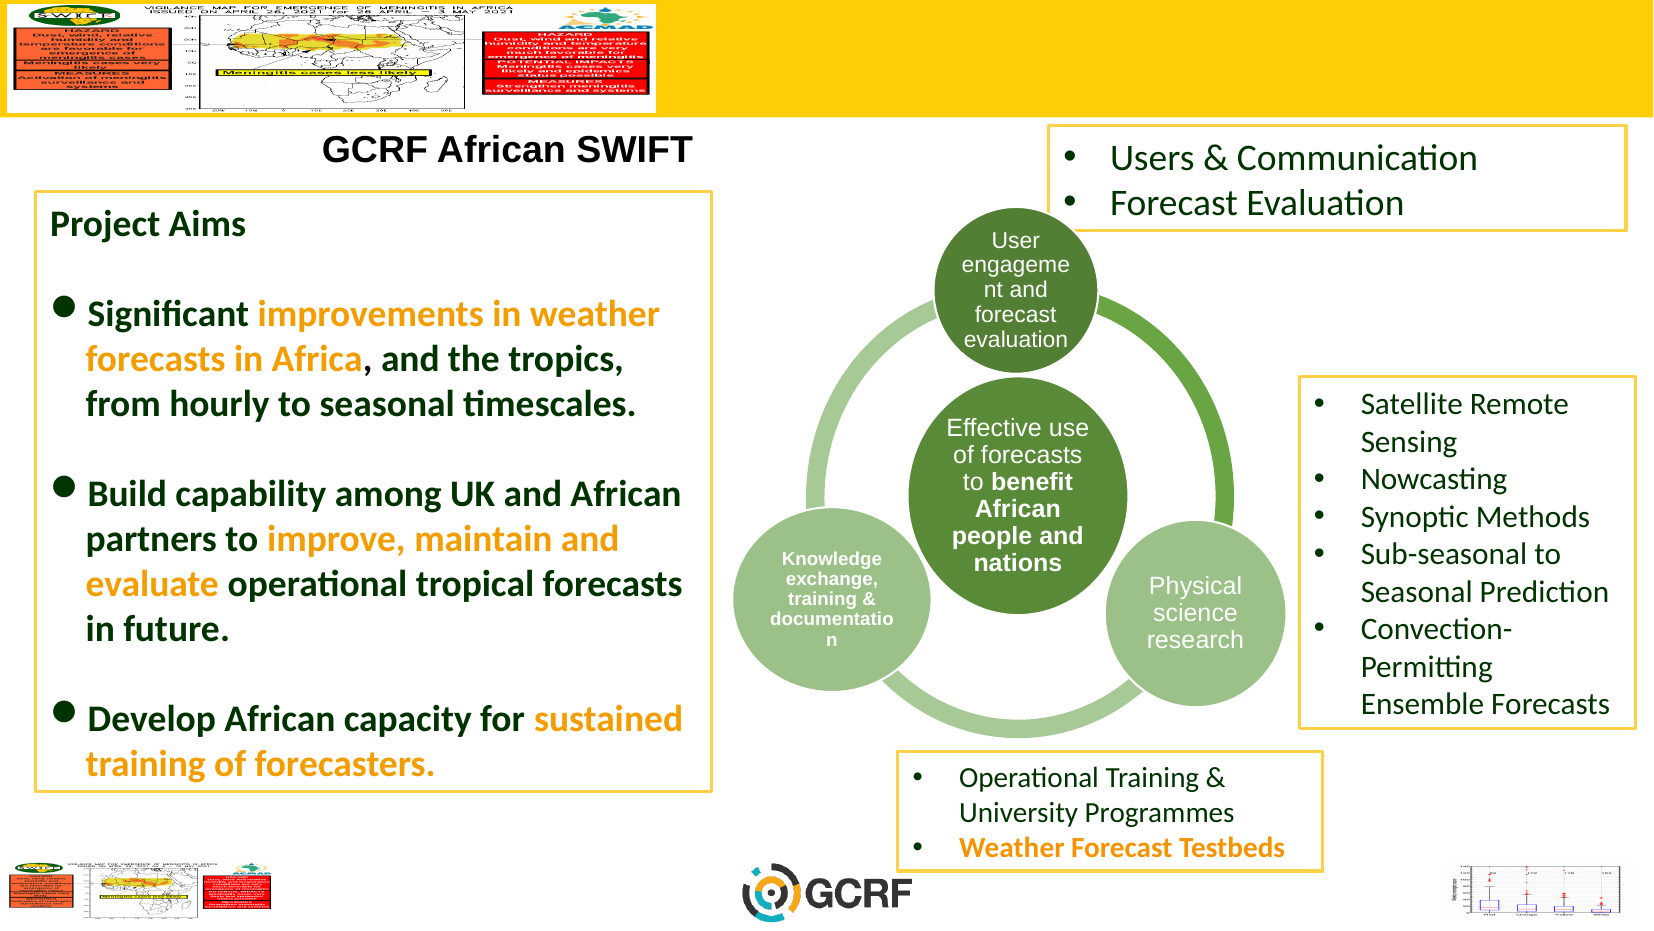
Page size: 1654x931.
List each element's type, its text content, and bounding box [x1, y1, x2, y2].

text_box Physical science research [1104, 519, 1287, 708]
text_box [805, 299, 938, 510]
text_box Satellite Remote Sensing Nowcasting Synoptic Methods Sub-seasonal to Seasonal Prediction Convection-Permitting Ensemble Forecasts [1299, 376, 1636, 729]
text_box [1096, 295, 1235, 527]
picture [1446, 862, 1638, 919]
text_box Project Aims Significant improvements in weather forecasts in Africa, and the tropics, from hourly to seasonal timescales. Build capability among UK and African partners to improve, maintain and evaluate operational tropical forecasts in future. Develop African capacity for sustained training of forecasters. [35, 191, 712, 792]
picture [740, 862, 915, 923]
picture [8, 862, 272, 920]
text_box Effective use of forecasts to benefit African people and nations [907, 376, 1129, 616]
text_box Knowledge exchange, training & documentation [732, 507, 932, 693]
text_box GCRF African SWIFT [307, 118, 710, 175]
text_box [881, 670, 1144, 739]
text_box Operational Training & University Programmes Weather Forecast Testbeds [897, 751, 1323, 872]
picture [7, 4, 656, 113]
text_box Users & Communication Forecast Evaluation [1048, 125, 1626, 231]
text_box User engagement and forecast evaluation [933, 206, 1099, 374]
